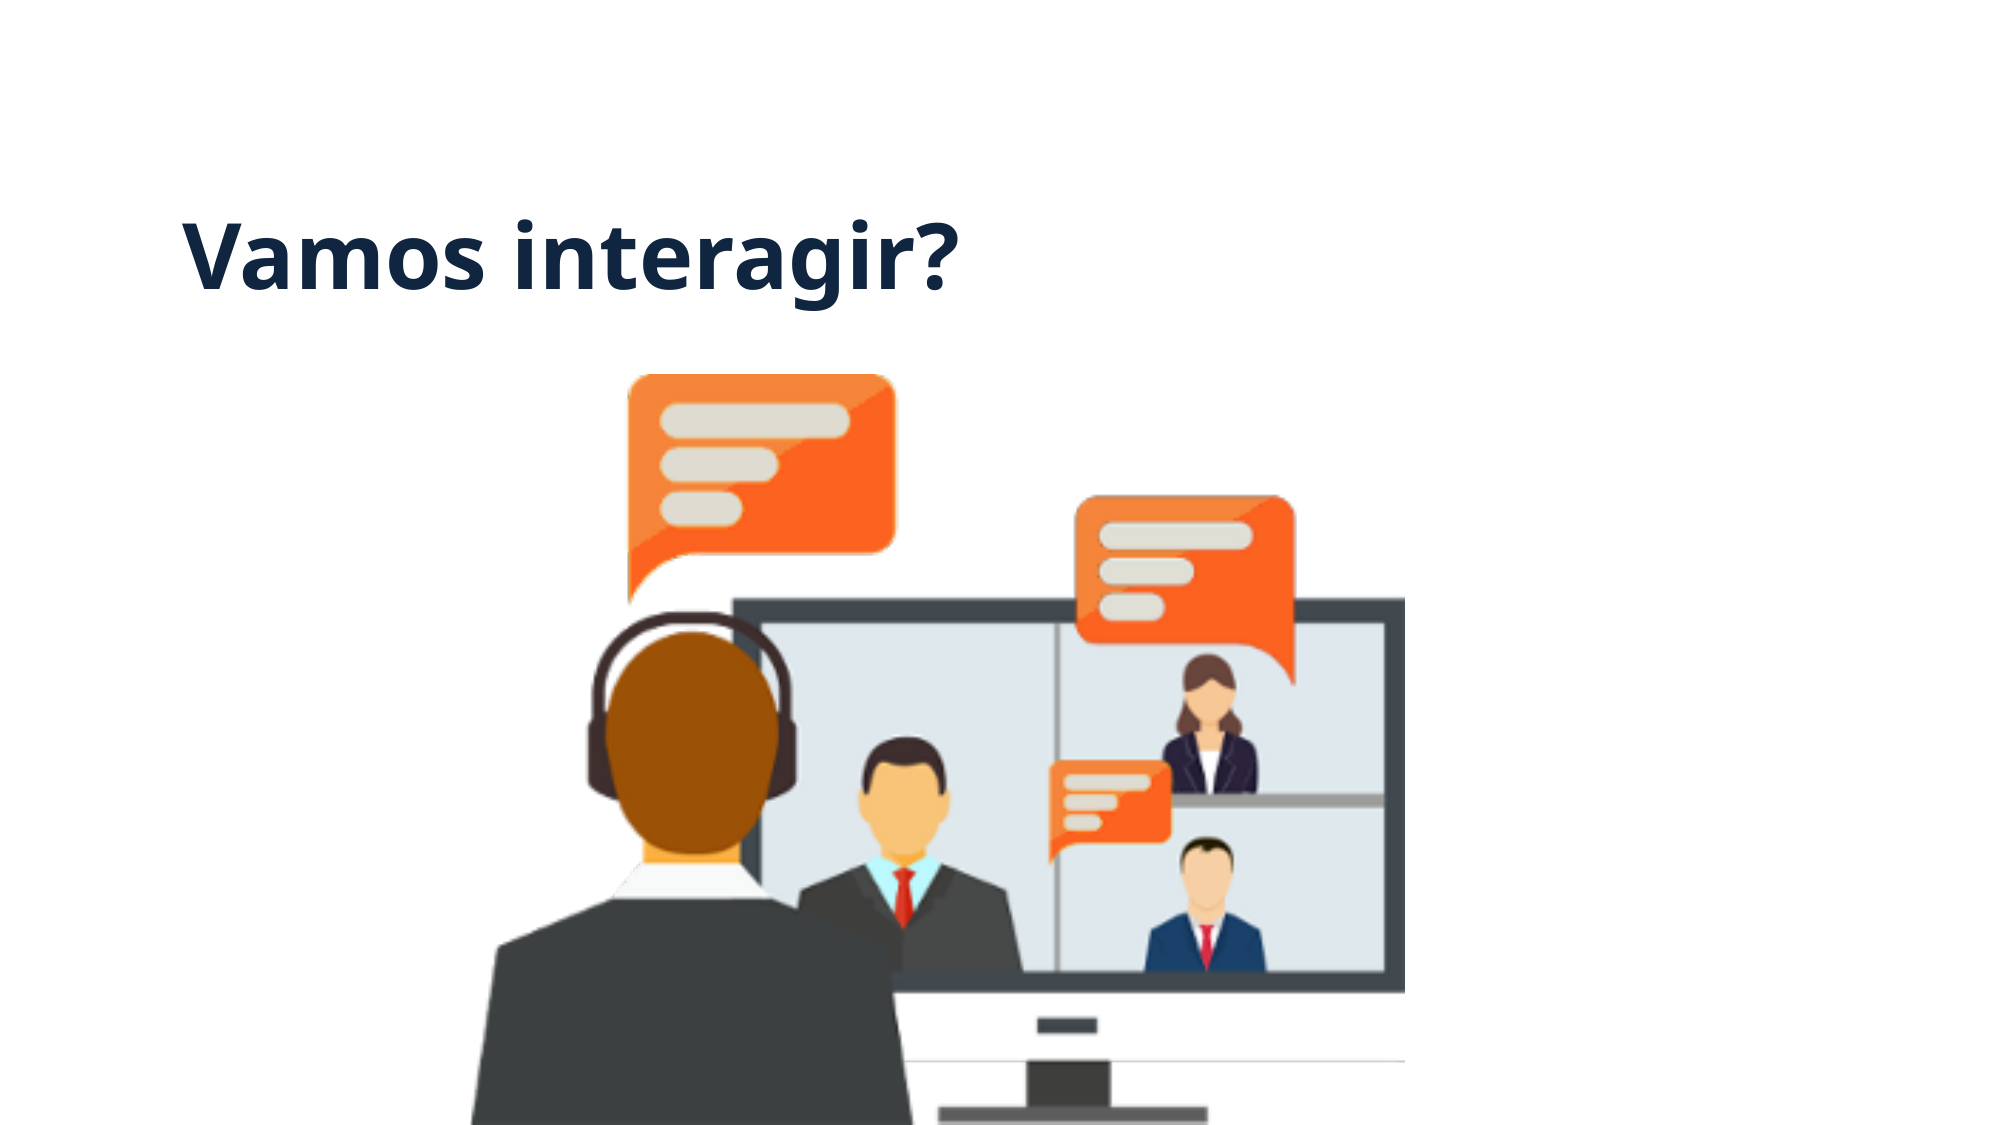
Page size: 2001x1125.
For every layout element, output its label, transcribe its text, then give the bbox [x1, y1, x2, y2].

picture [470, 375, 1405, 1125]
text_box Vamos interagir? [167, 144, 1073, 361]
